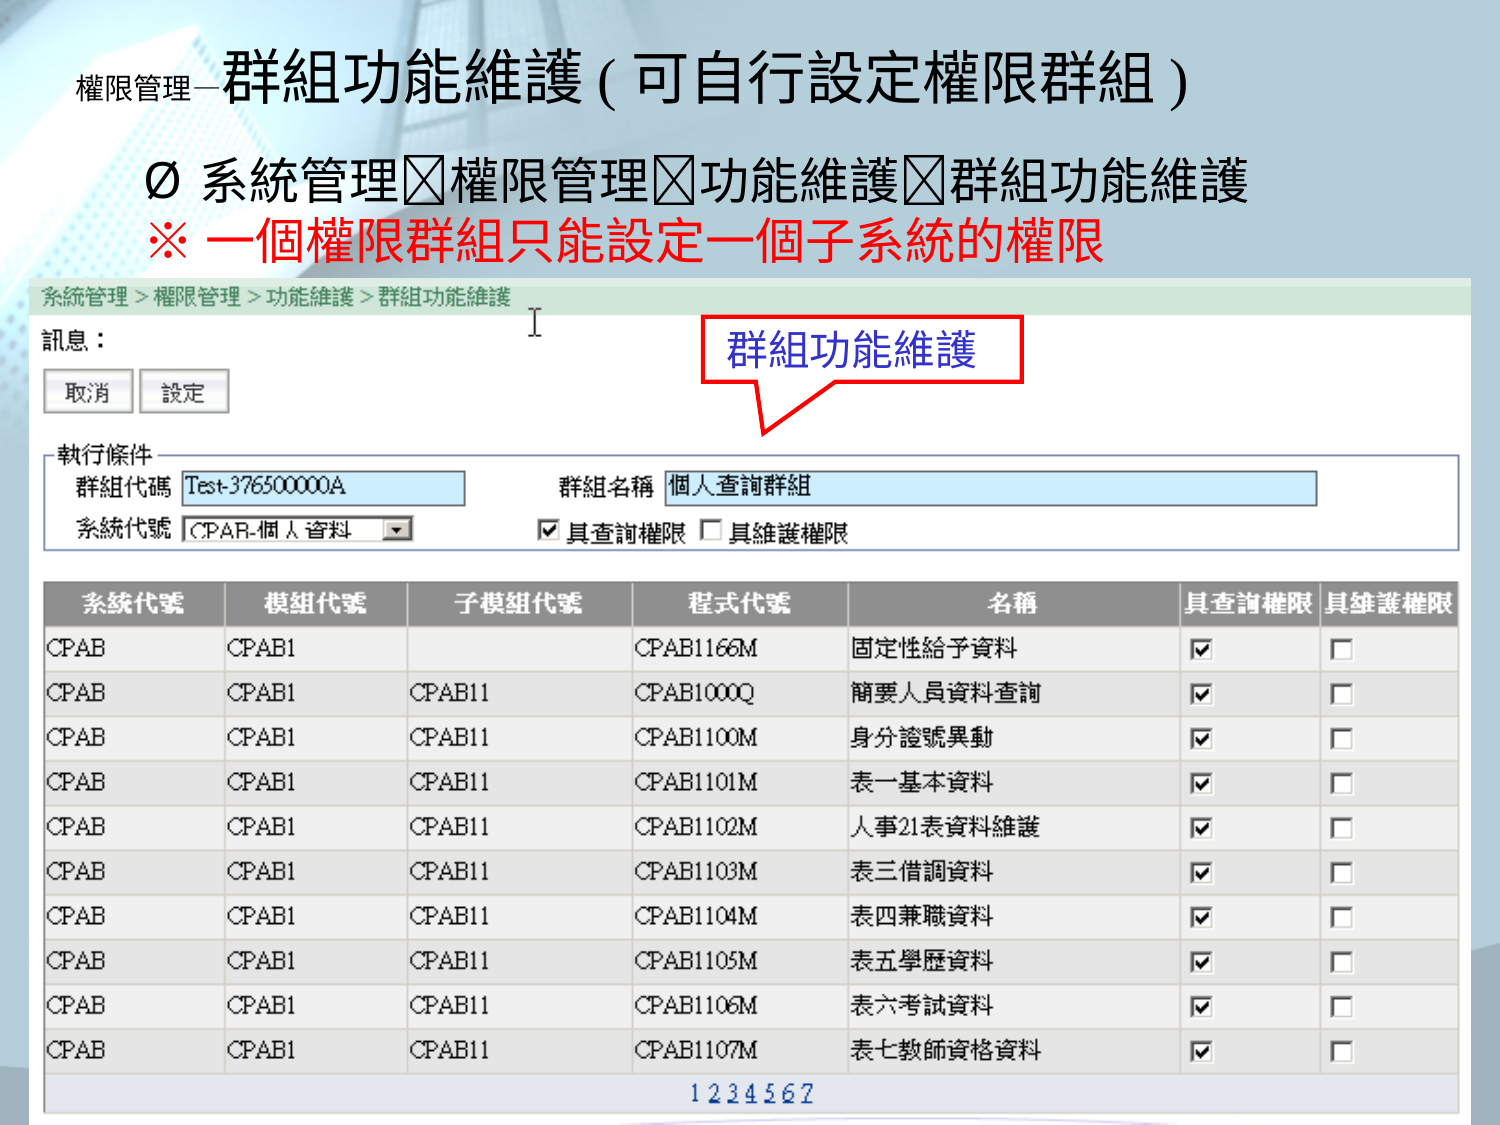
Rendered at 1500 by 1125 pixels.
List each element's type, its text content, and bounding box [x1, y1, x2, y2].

title 權限管理—群組功能維護 (可自行設定權限群組) [60, 19, 1440, 132]
text_box 群組功能維護 [702, 316, 1022, 434]
text_box 系統管理權限管理功能維護群組功能維護 ※一個權限群組只能設定一個子系統的權限 [128, 141, 1273, 279]
picture [29, 278, 1471, 1125]
